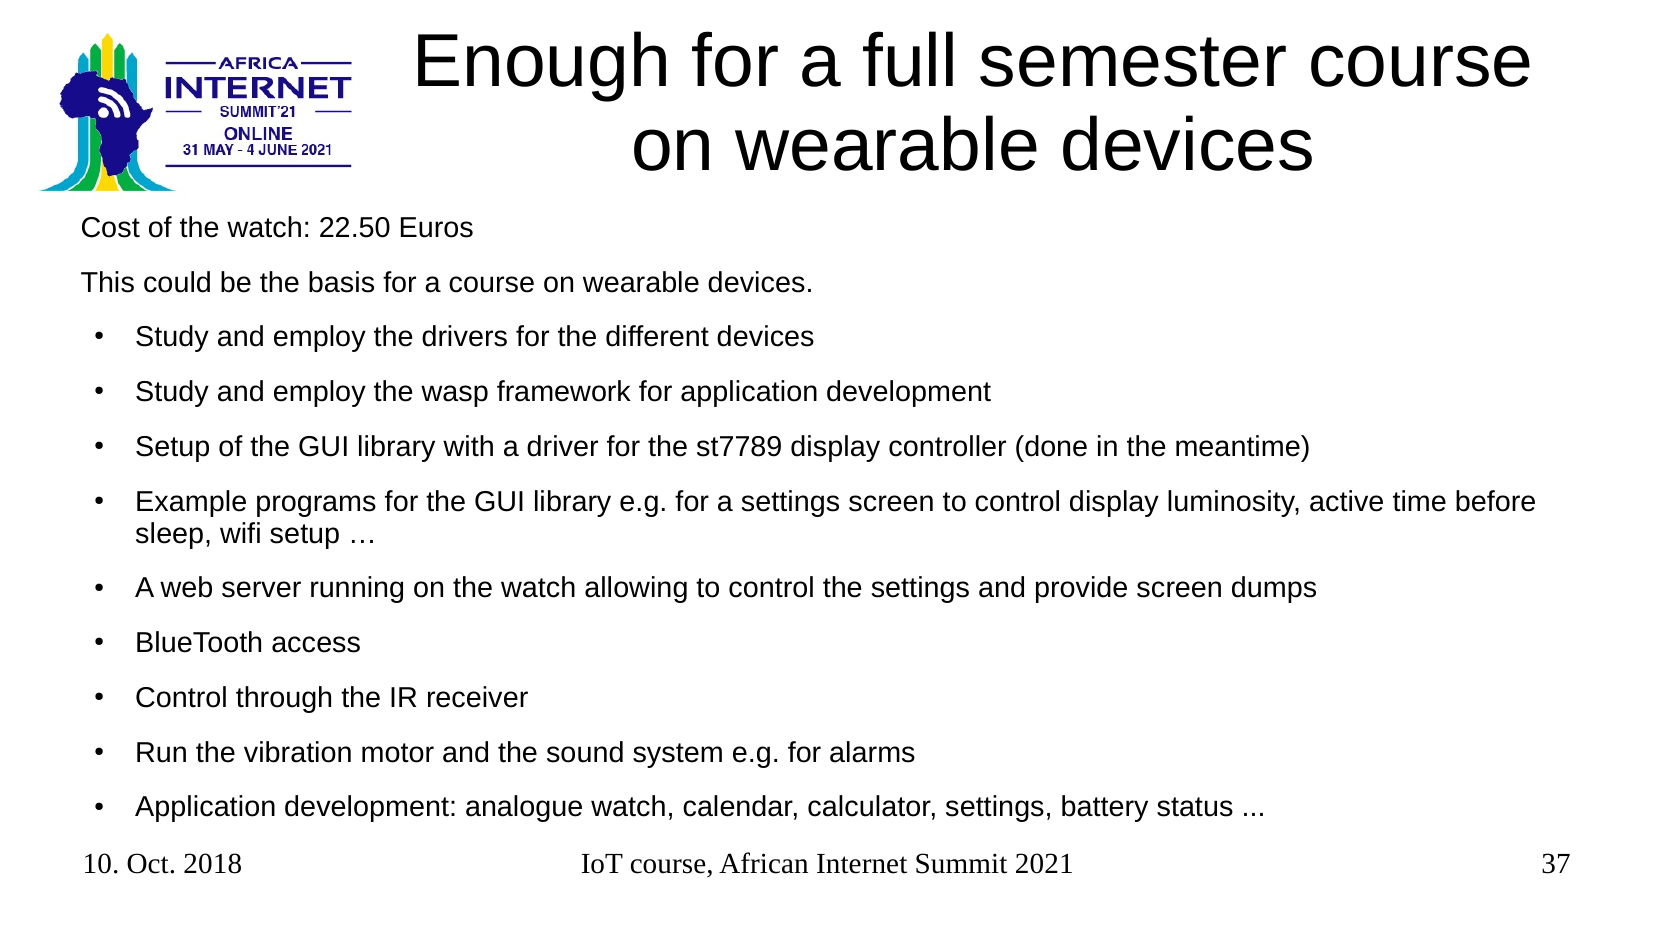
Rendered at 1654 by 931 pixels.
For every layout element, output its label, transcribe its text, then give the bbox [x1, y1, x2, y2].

title Enough for a full semester course on wearable devices [379, 18, 1567, 187]
picture [9, 11, 384, 207]
list Cost of the watch: 22.50 Euros This could be the basis for a course on wearable devices. Study and employ the drivers for the different devices Study and employ the wasp framework for application development Setup of the GUI library with a driver for the st7789 display controller (done in the meantime) Example programs for the GUI library e.g. for a settings screen to control display luminosity, active time before sleep, wifi setup … A web server running on the watch allowing to control the settings and provide screen dumps BlueTooth access Control through the IR receiver Run the vibration motor and the sound system e.g. for alarms Application development: analogue watch, calendar, calculator, settings, battery status ... [80, 211, 1569, 835]
